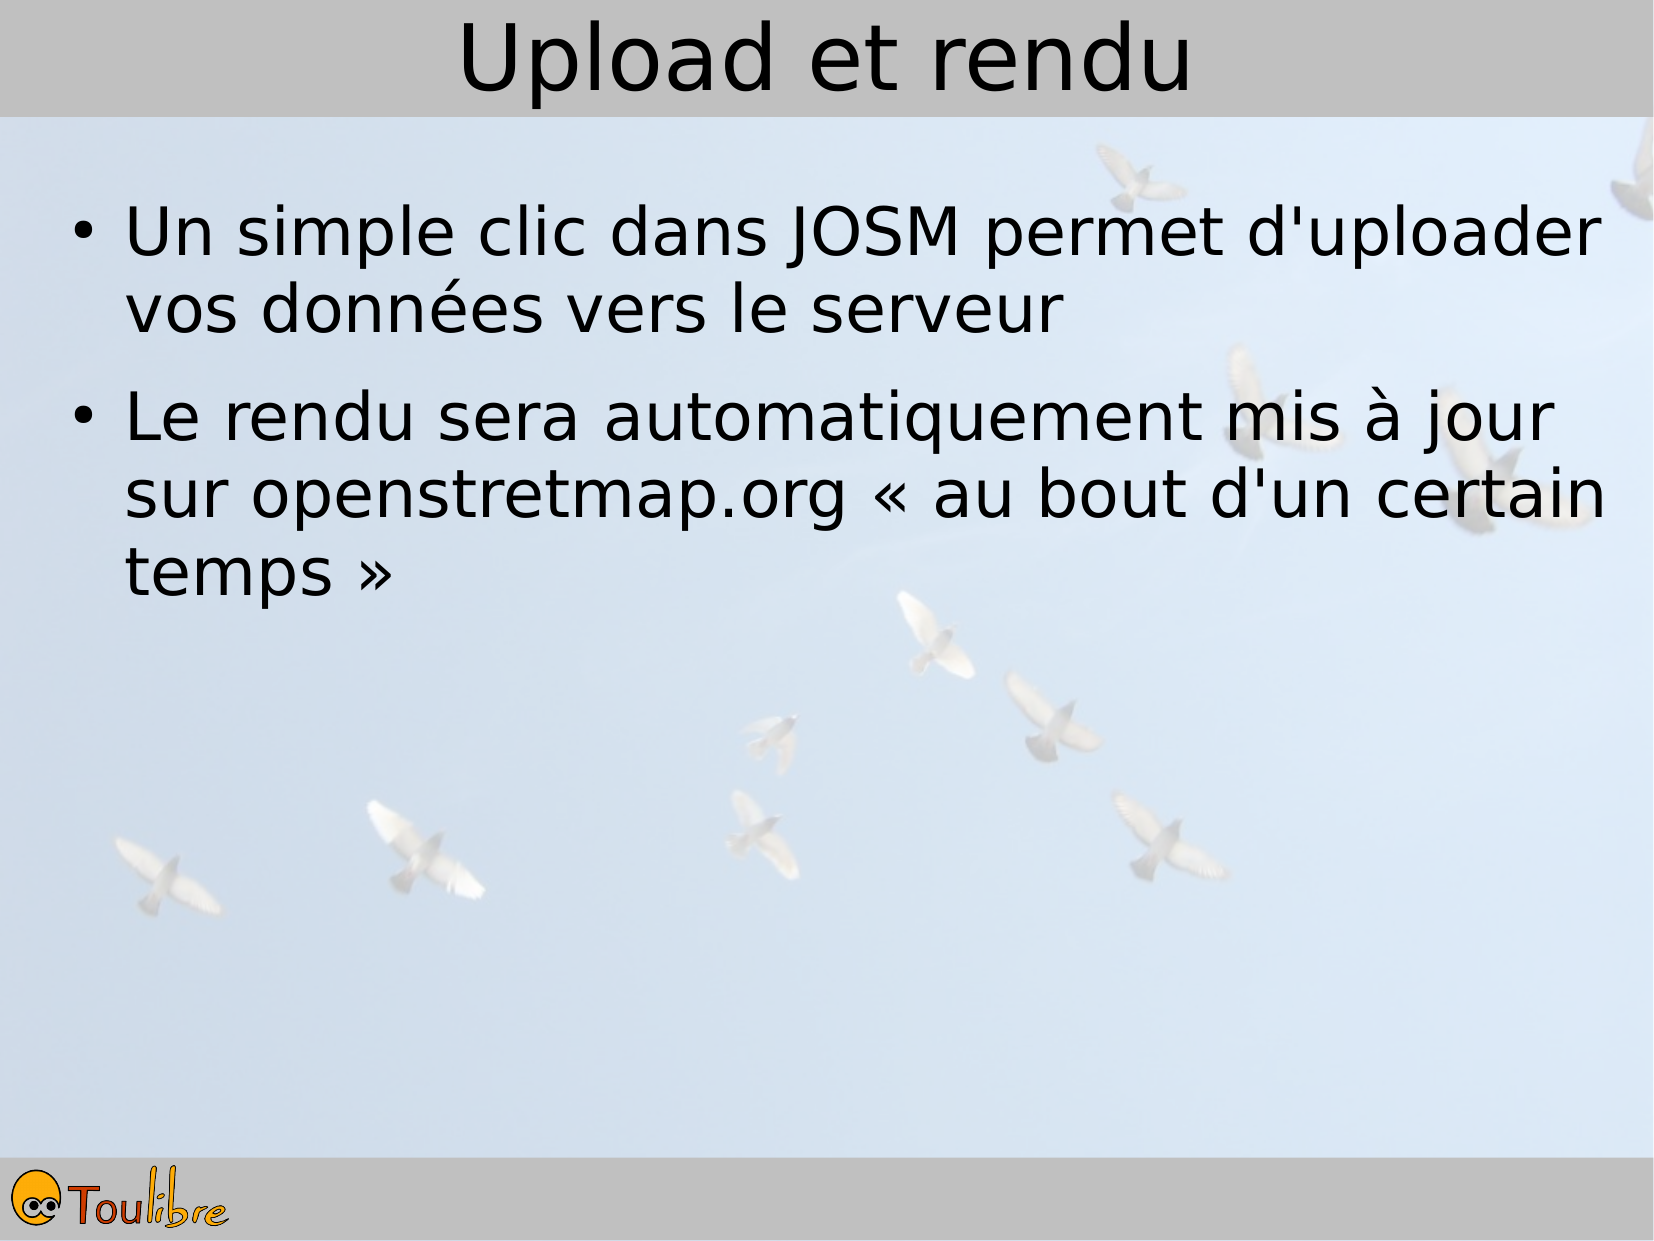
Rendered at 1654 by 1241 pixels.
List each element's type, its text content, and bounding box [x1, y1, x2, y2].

title Upload et rendu [0, 0, 1654, 117]
list Un simple clic dans JOSM permet d'uploader vos données vers le serveur Le rendu sera automatiquement mis à jour sur openstretmap.org « au bout d'un certain temps » [53, 192, 1612, 1012]
picture [11, 1165, 229, 1228]
